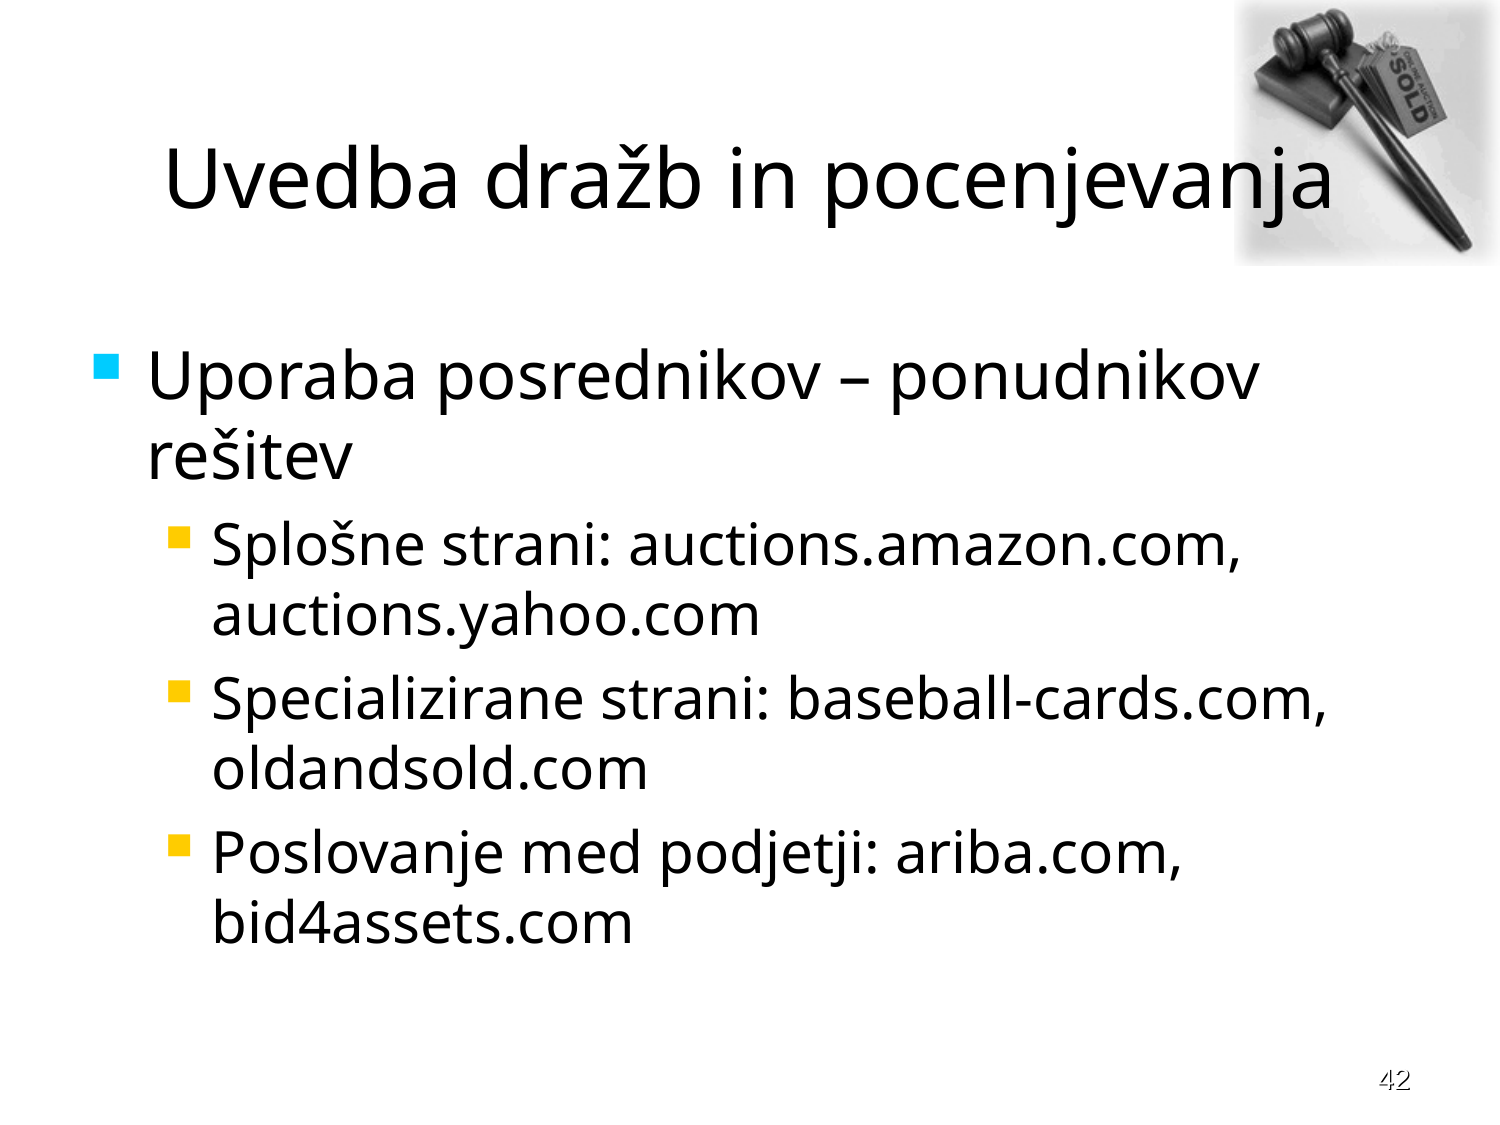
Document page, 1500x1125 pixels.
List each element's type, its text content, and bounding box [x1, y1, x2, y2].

title Uvedba dražb in pocenjevanja [75, 62, 1426, 288]
list Uporaba posrednikov – ponudnikov rešitev Splošne strani: auctions.amazon.com, auctions.yahoo.com Specializirane strani: baseball-cards.com, oldandsold.com Poslovanje med podjetji: ariba.com, bid4assets.com [75, 324, 1426, 1001]
picture [1234, 0, 1500, 266]
text_box <number> [1074, 1024, 1426, 1103]
